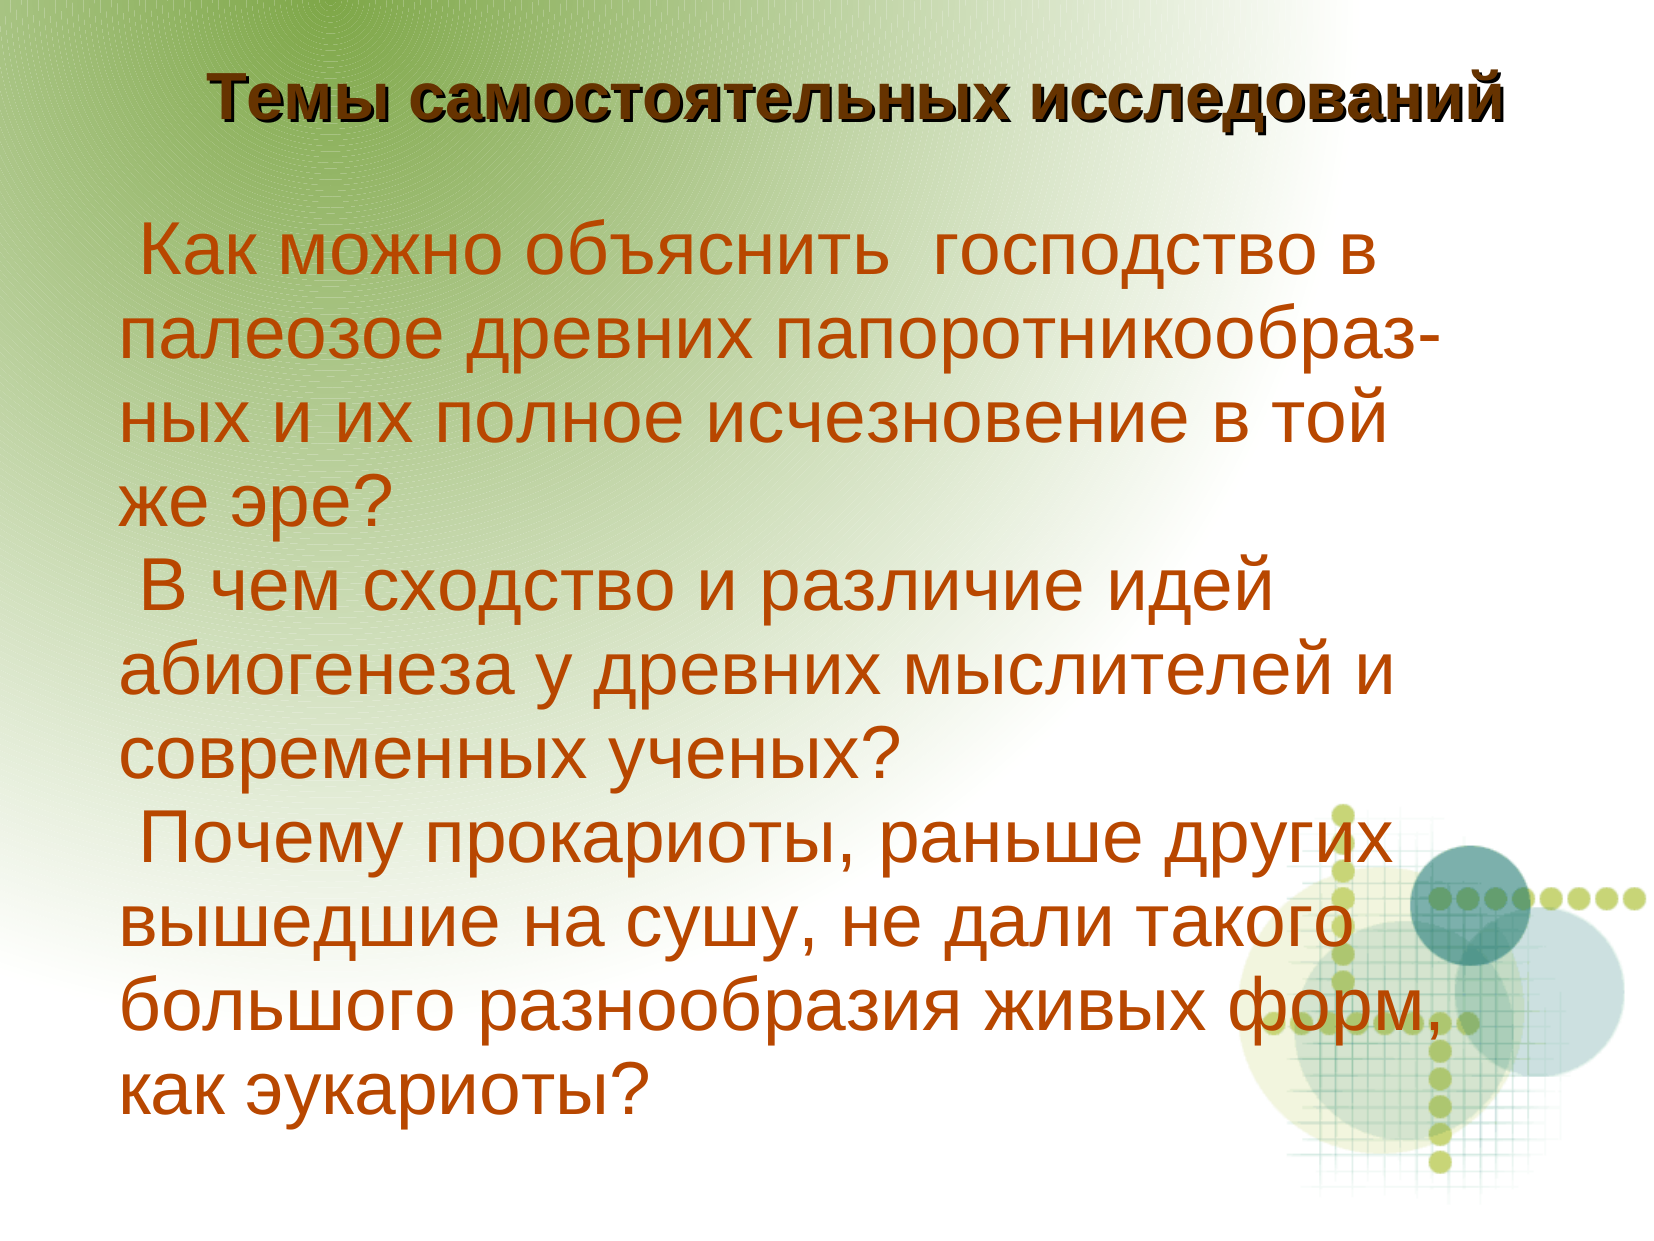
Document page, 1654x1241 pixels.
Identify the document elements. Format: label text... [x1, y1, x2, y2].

text_box Темы самостоятельных исследований [177, 59, 1536, 134]
text_box Как можно объяснить господство в палеозое древних папоротникообраз-ных и их полное исчезновение в той же эре? В чем сходство и различие идей абиогенеза у древних мыслителей и современных ученых? Почему прокариоты, раньше других вышедшие на сушу, не дали такого большого разнообразия живых форм, как эукариоты? [118, 206, 1477, 1131]
picture [1224, 792, 1654, 1211]
